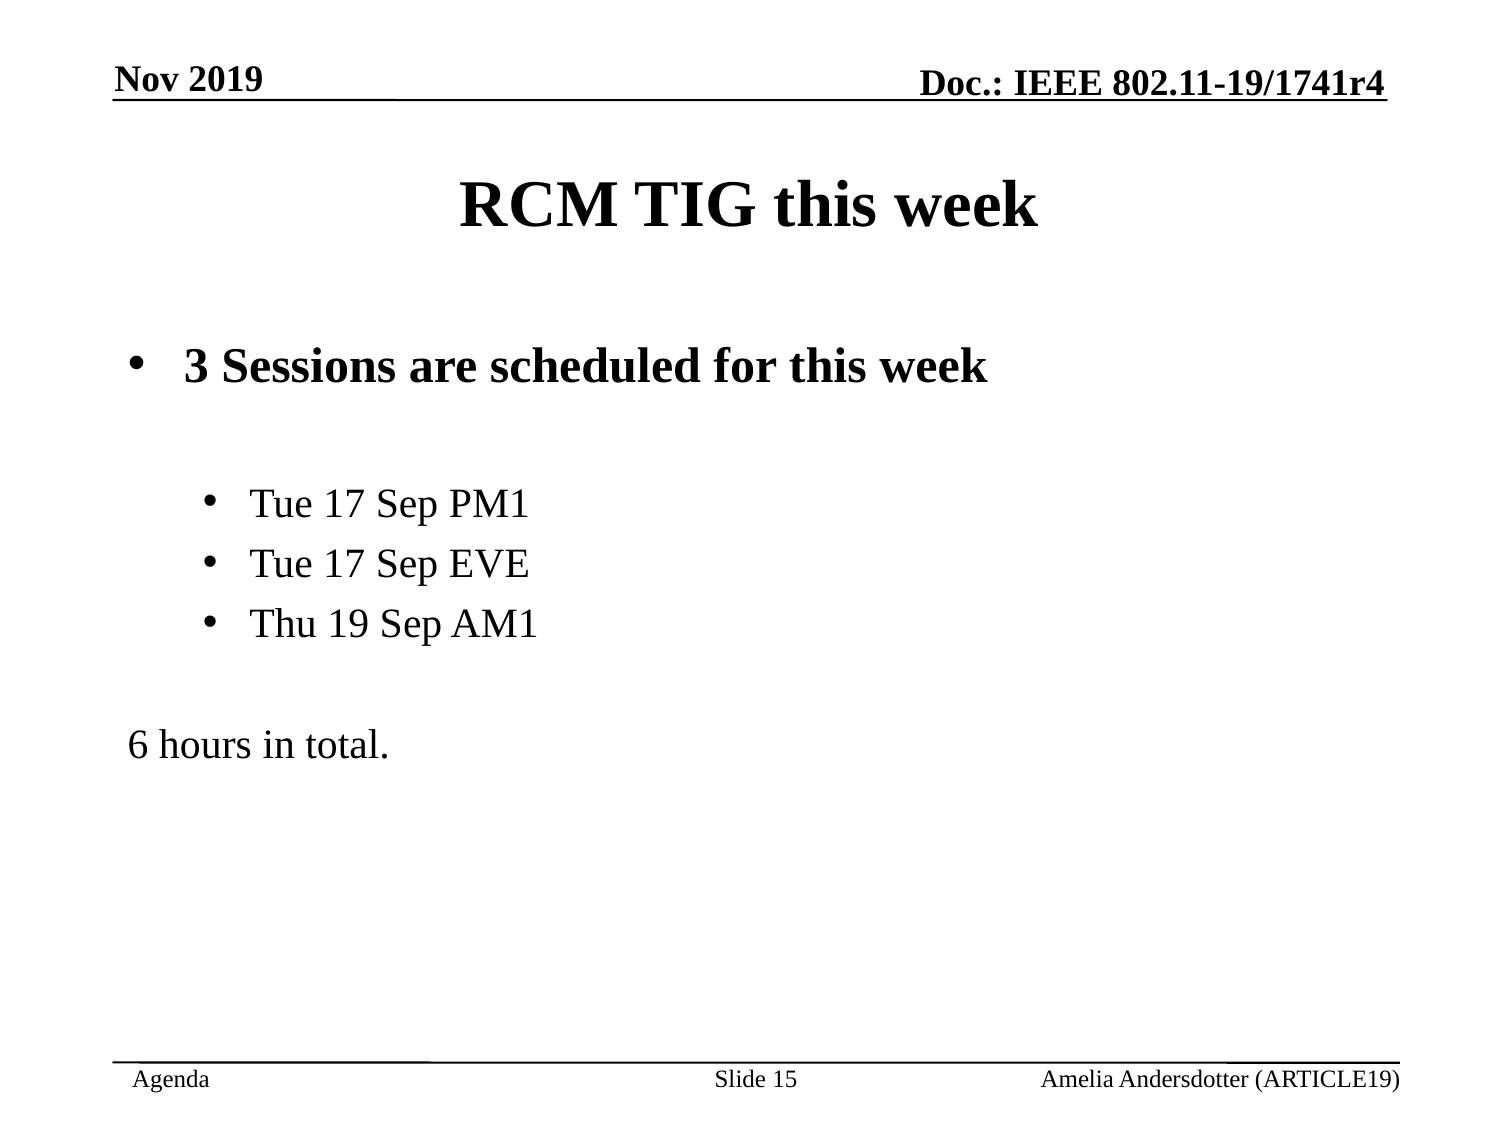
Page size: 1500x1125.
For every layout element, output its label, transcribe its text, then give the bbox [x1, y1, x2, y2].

text_box Nov 2019 [114, 54, 422, 99]
text_box 3 Sessions are scheduled for this week Tue 17 Sep PM1 Tue 17 Sep EVE Thu 19 Sep AM1 6 hours in total. [112, 324, 1387, 1000]
text_box RCM TIG this week [112, 112, 1387, 287]
text_box Slide <number> [712, 1062, 799, 1122]
text_box Amelia Andersdotter (ARTICLE19) [878, 1062, 1401, 1092]
